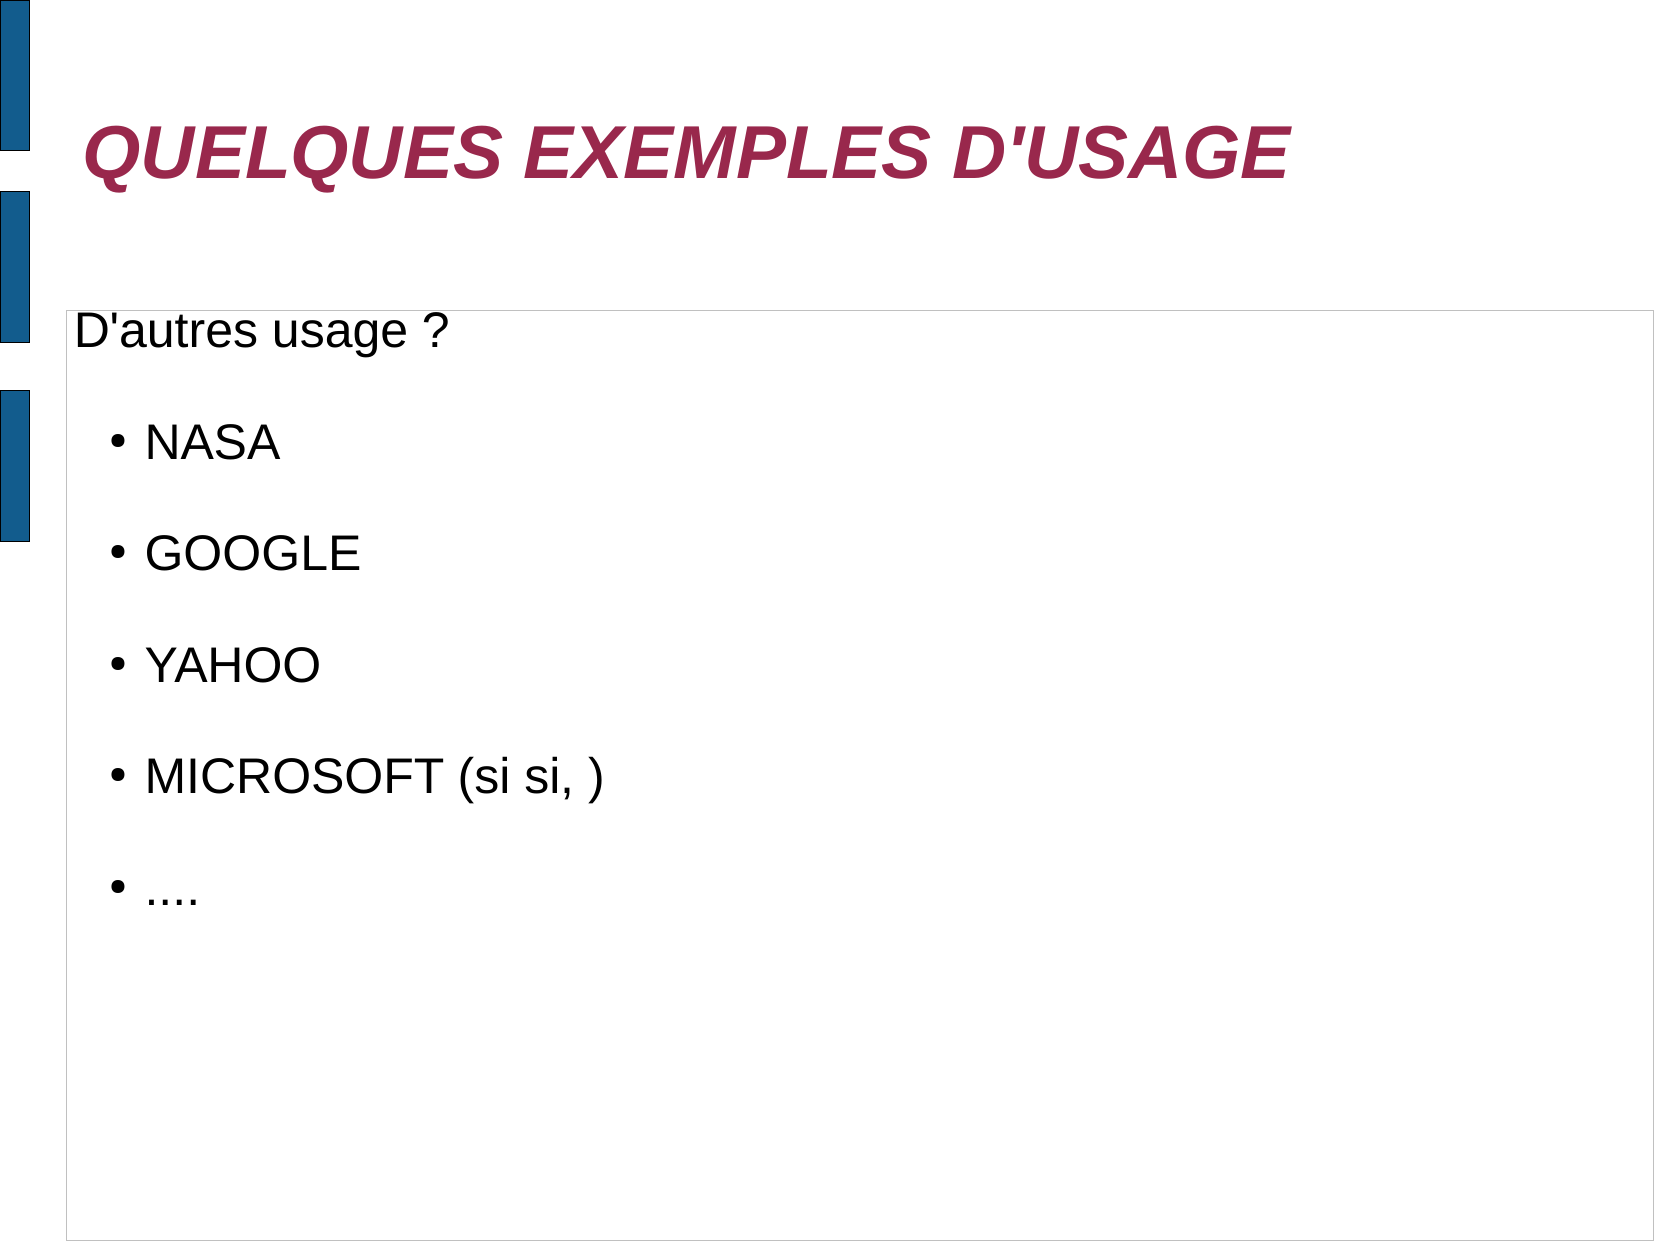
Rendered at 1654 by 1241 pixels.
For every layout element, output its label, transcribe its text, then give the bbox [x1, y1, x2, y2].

text_box D'autres usage ? NASA GOOGLE YAHOO MICROSOFT (si si, ) .... [59, 295, 1595, 1241]
title QUELQUES EXEMPLES D'USAGE [82, 49, 1571, 257]
